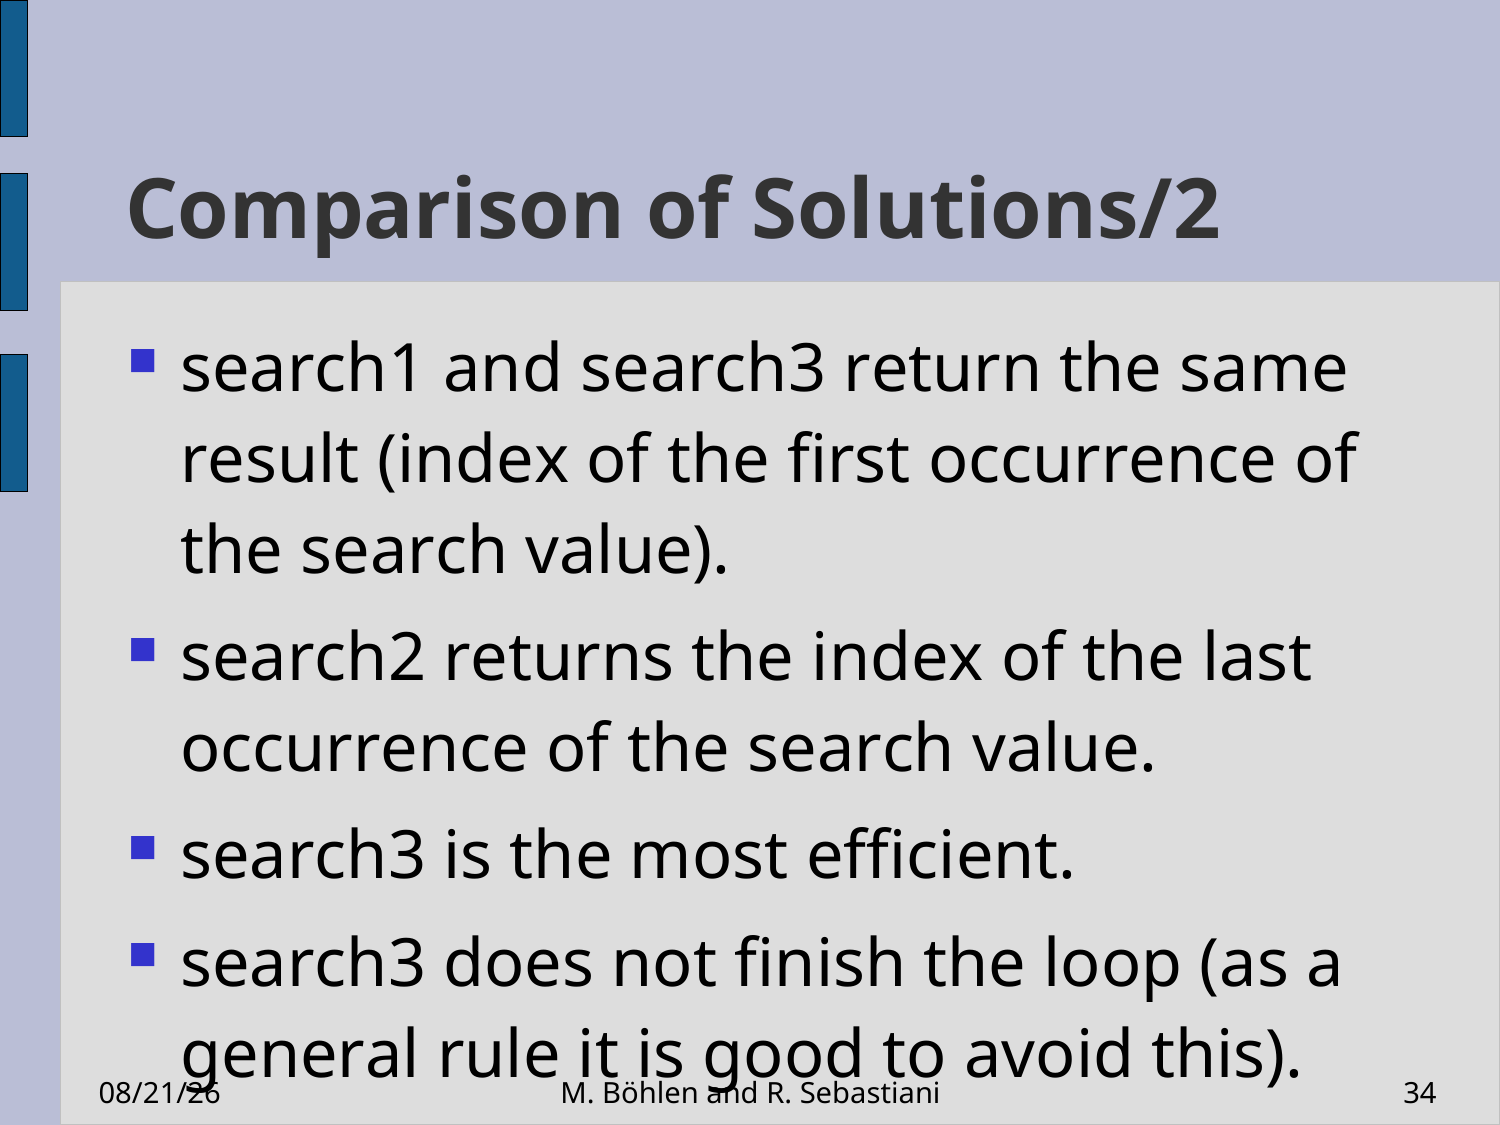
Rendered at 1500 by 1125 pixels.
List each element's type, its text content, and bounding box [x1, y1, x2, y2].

list search1 and search3 return the same result (index of the first occurrence of the search value). search2 returns the index of the last occurrence of the search value. search3 is the most efficient. search3 does not finish the loop (as a general rule it is good to avoid this). [110, 312, 1392, 1037]
title Comparison of Solutions/2 [110, 67, 1392, 271]
